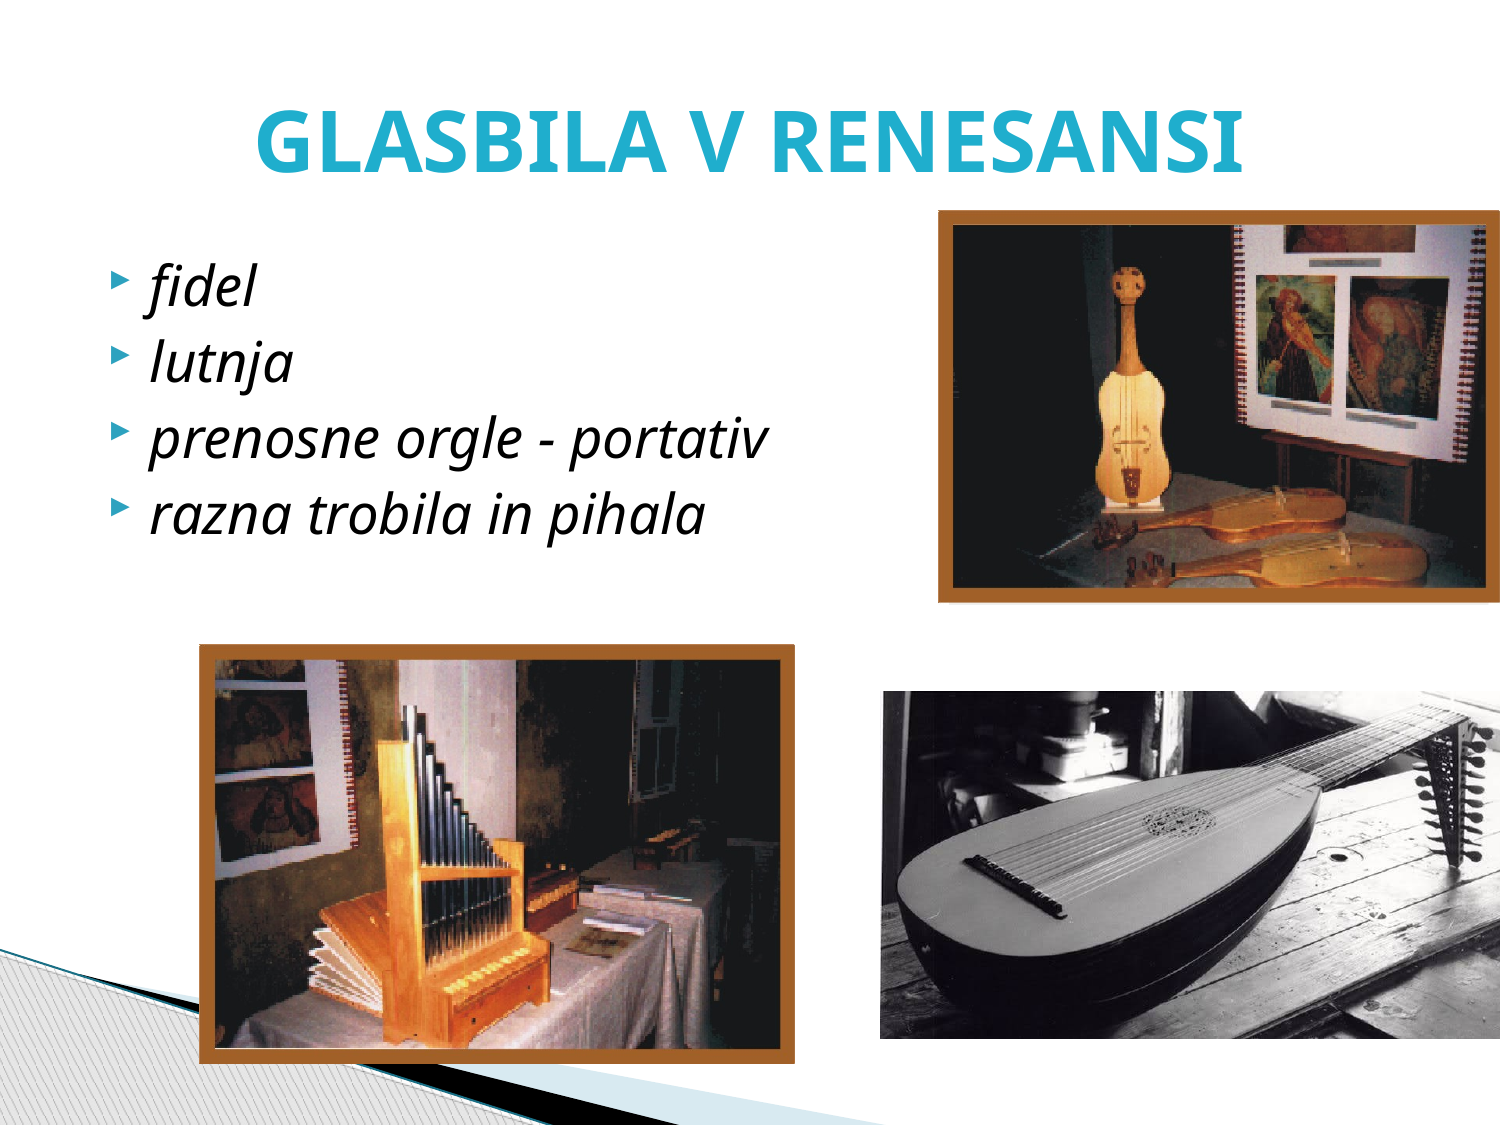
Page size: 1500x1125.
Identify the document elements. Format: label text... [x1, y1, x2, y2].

picture [199, 644, 795, 1064]
picture [938, 210, 1500, 605]
picture [880, 691, 1500, 1039]
title GLASBILA V RENESANSI [75, 45, 1425, 233]
list fidel lutnja prenosne orgle - portativ razna trobila in pihala [75, 242, 1425, 986]
